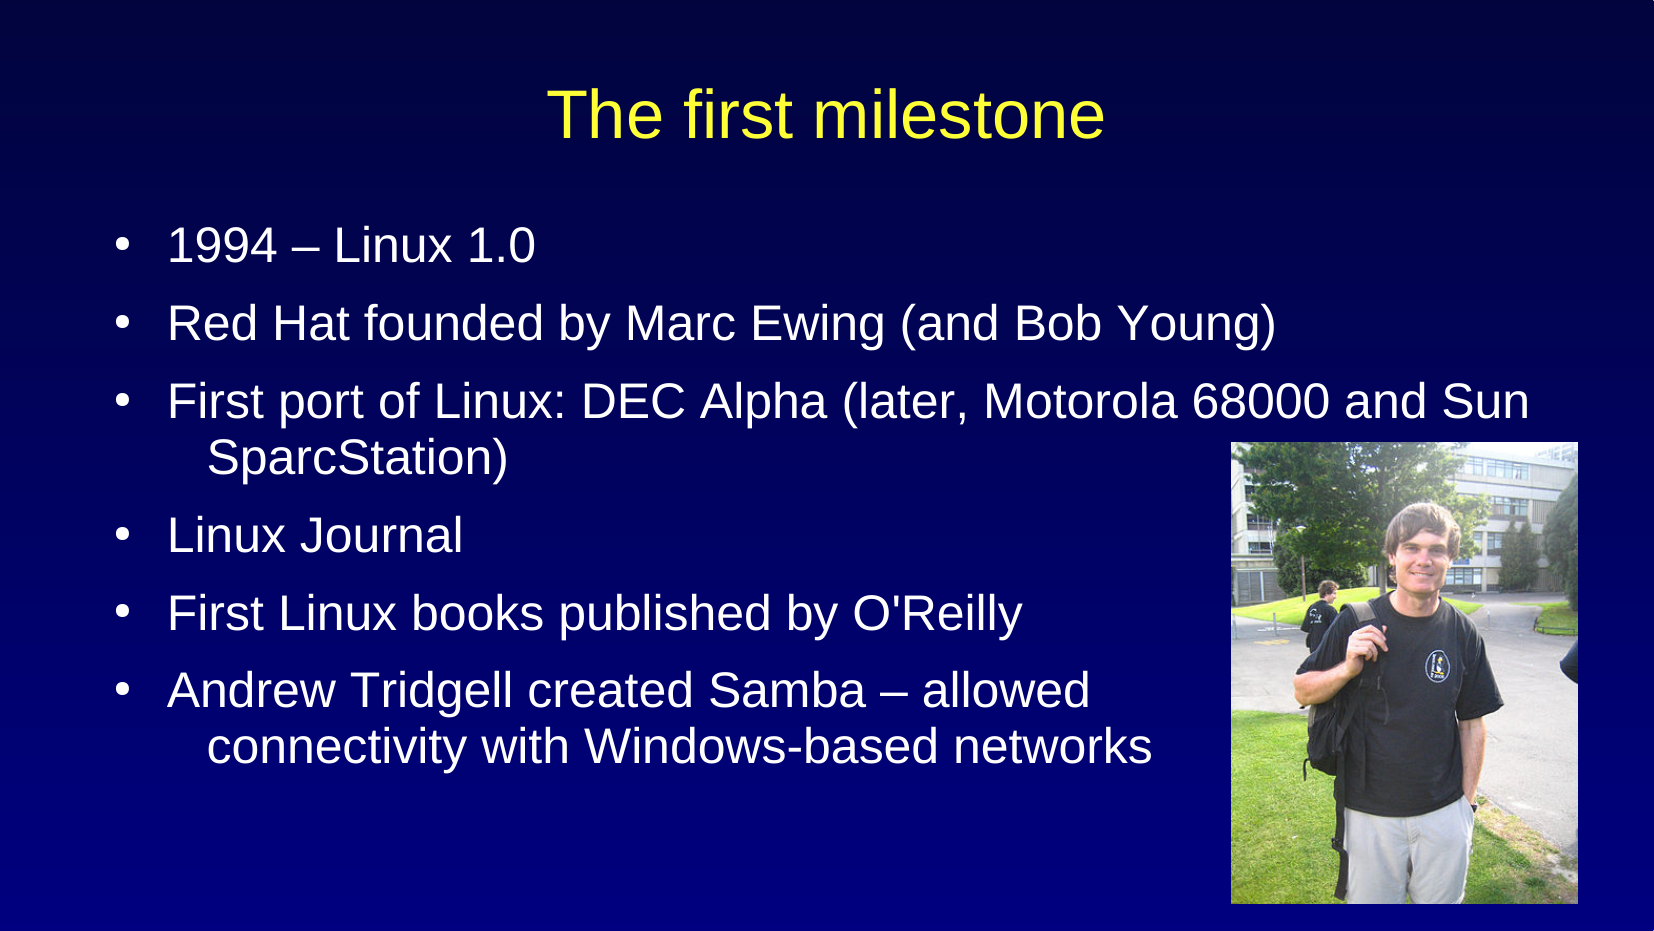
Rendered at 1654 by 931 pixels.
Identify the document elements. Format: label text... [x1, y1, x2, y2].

list 1994 – Linux 1.0 Red Hat founded by Marc Ewing (and Bob Young) First port of Linux: DEC Alpha (later, Motorola 68000 and Sun SparcStation) Linux Journal First Linux books published by O'Reilly Andrew Tridgell created Samba – allowed connectivity with Windows-based networks [82, 217, 1571, 775]
title The first milestone [82, 37, 1571, 193]
picture [1231, 442, 1578, 904]
